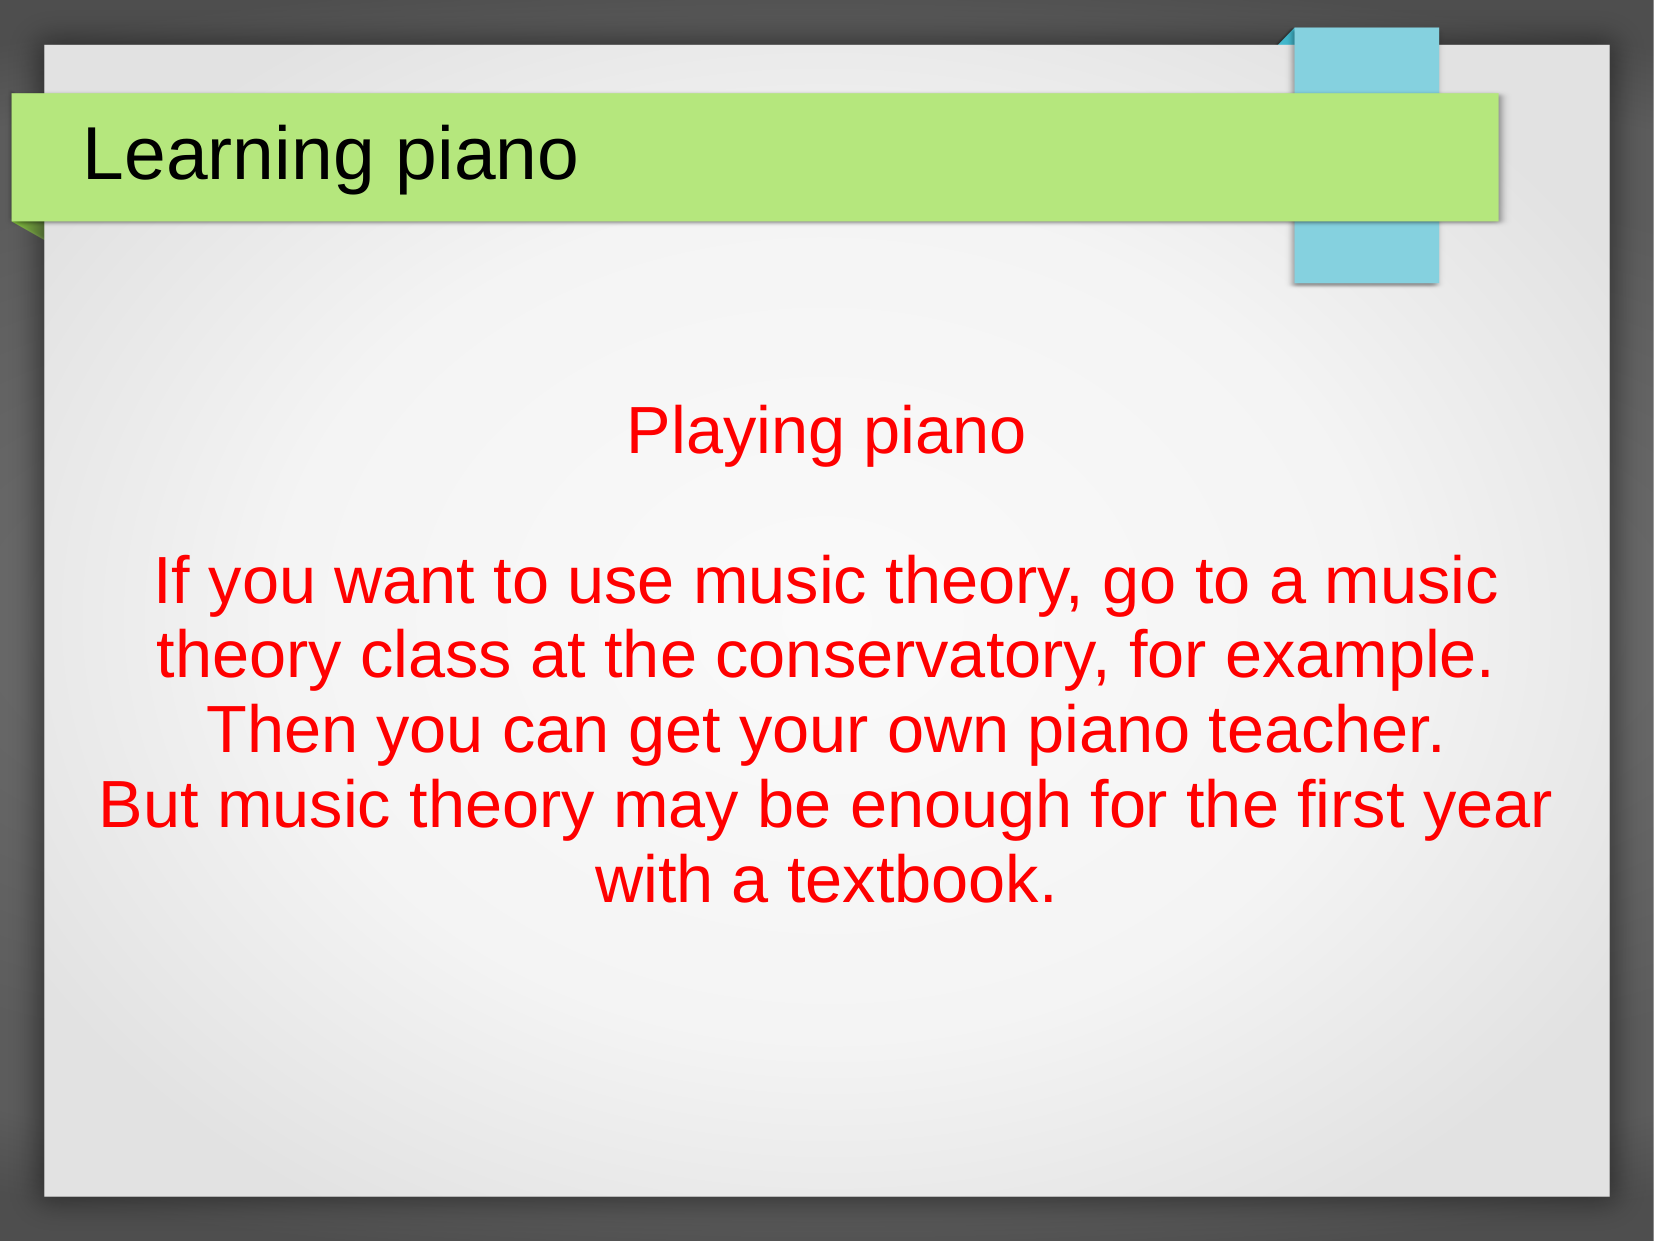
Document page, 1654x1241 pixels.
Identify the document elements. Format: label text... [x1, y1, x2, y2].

picture [0, 0, 1654, 1241]
subtitle Playing piano If you want to use music theory, go to a music theory class at the conservatory, for example. Then you can get your own piano teacher. But music theory may be enough for the first year with a textbook. [82, 295, 1571, 1015]
title Learning piano [82, 94, 1264, 213]
